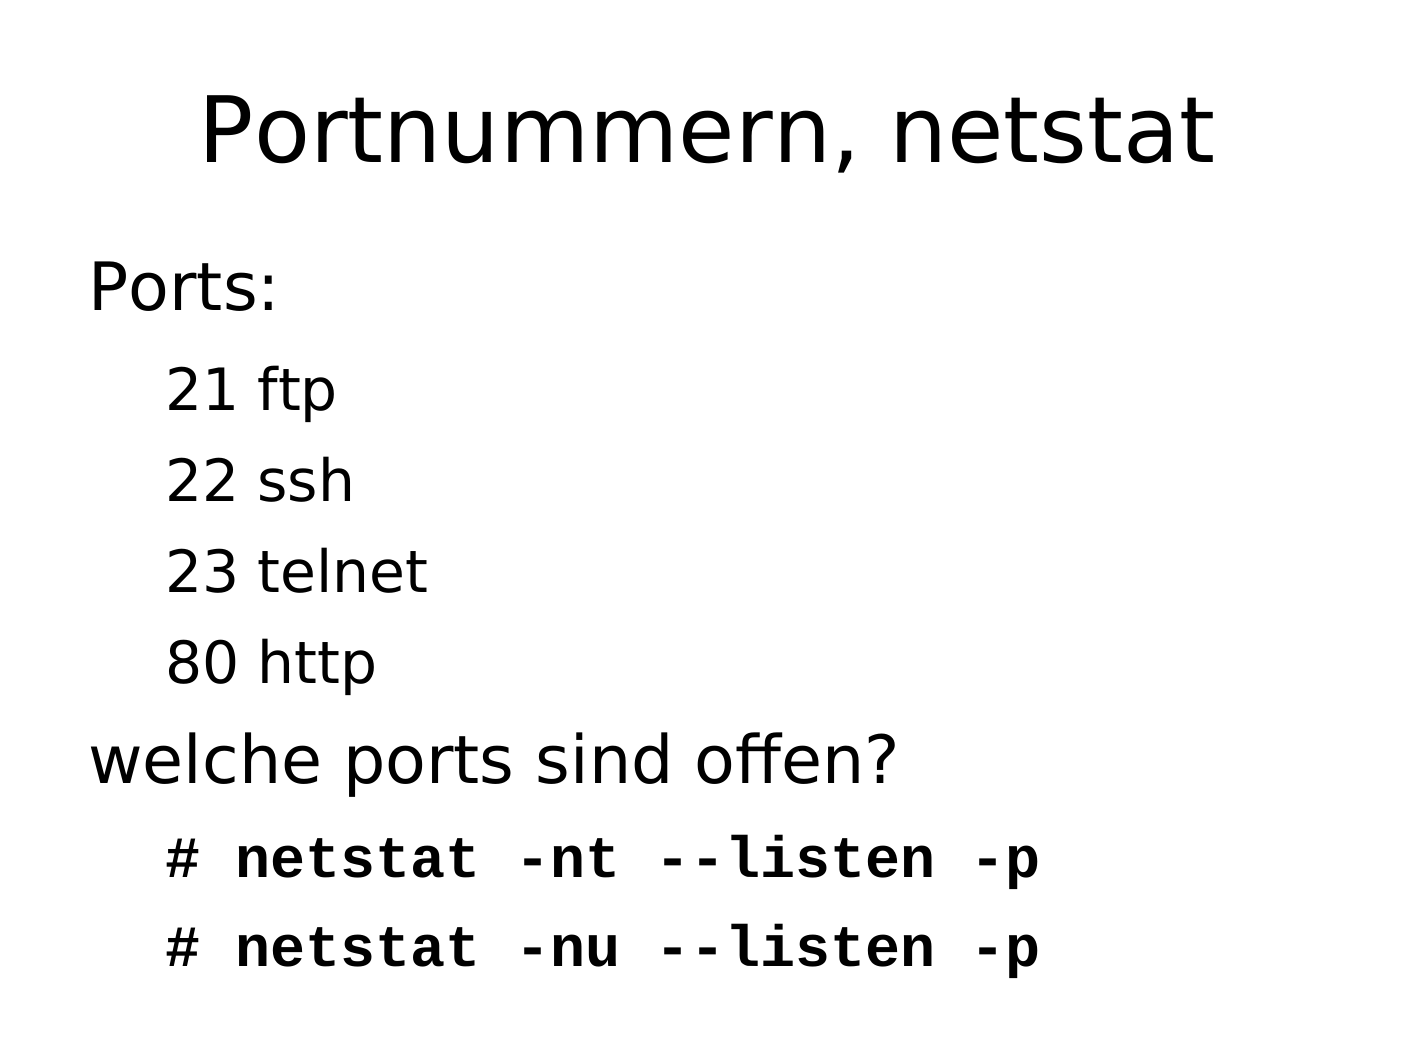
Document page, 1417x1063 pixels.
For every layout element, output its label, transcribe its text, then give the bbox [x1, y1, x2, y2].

title Portnummern, netstat [70, 49, 1346, 213]
list Ports: 21 ftp 22 ssh 23 telnet 80 http welche ports sind offen? # netstat -nt --listen -p # netstat -nu --listen -p [70, 248, 1346, 985]
